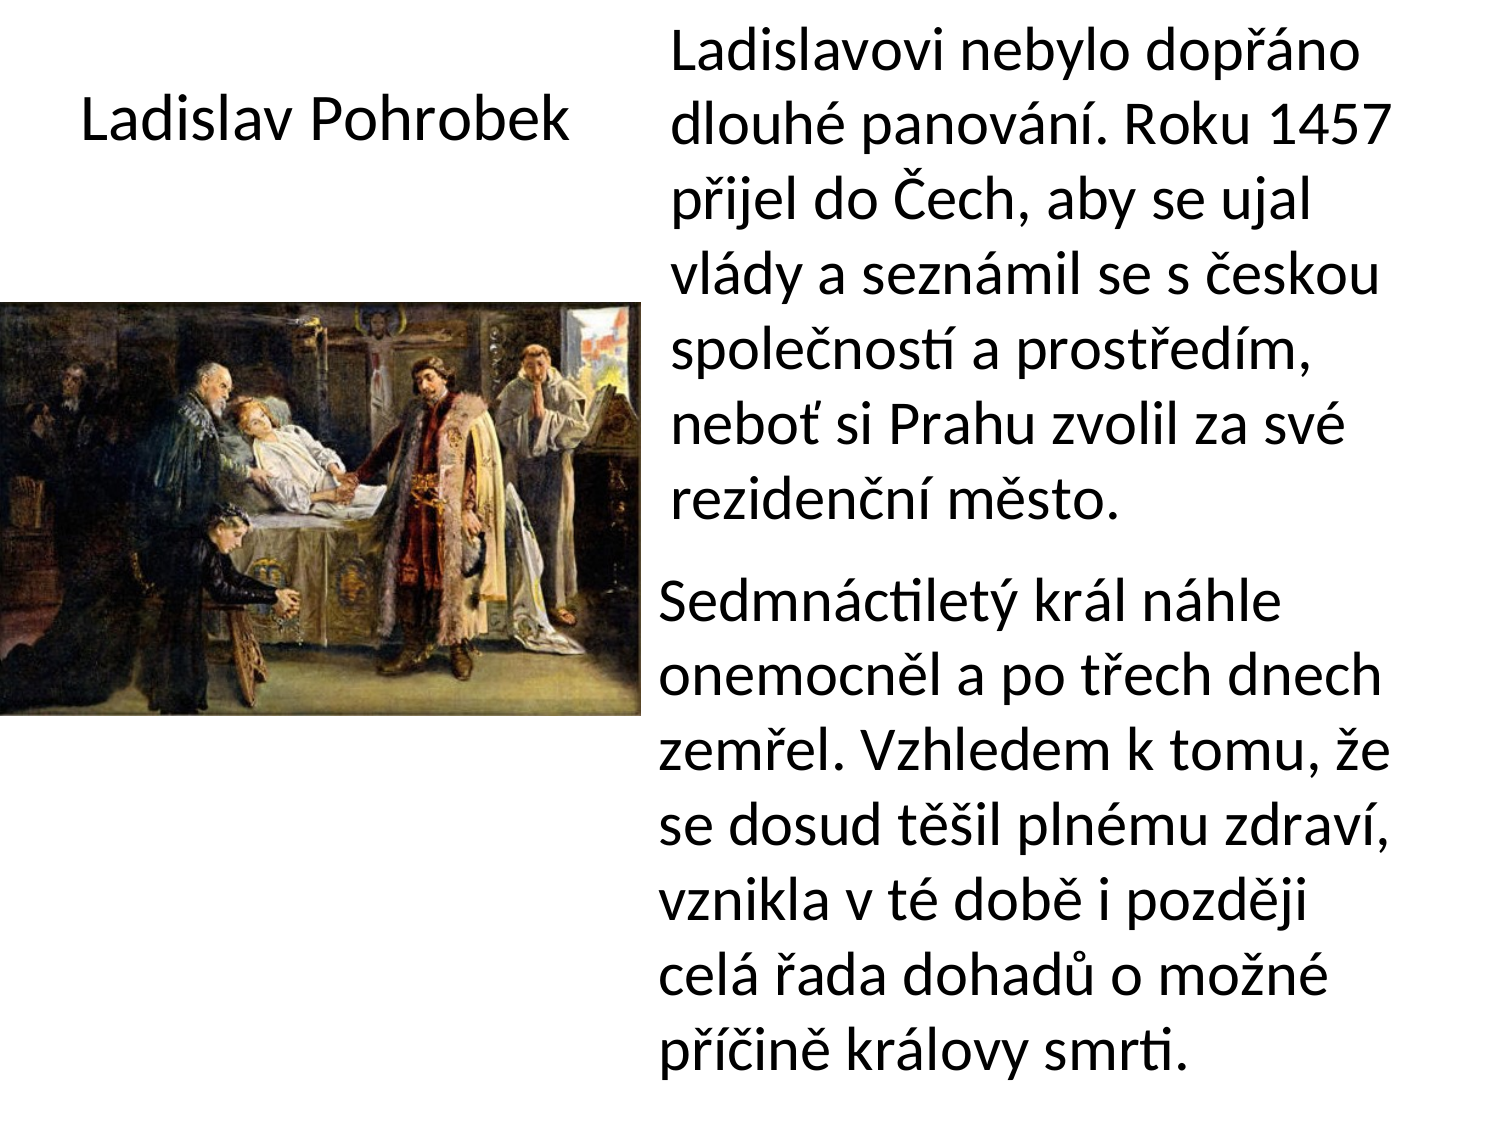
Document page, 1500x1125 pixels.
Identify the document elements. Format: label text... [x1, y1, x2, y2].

picture [0, 302, 641, 716]
text_box Sedmnáctiletý král náhle onemocněl a po třech dnech zemřel. Vzhledem k tomu, že se dosud těšil plnému zdraví, vznikla v té době i později celá řada dohadů o možné příčině královy smrti. [643, 550, 1436, 1091]
text_box Ladislav Pohrobek [65, 66, 587, 162]
text_box Ladislavovi nebylo dopřáno dlouhé panování. Roku 1457 přijel do Čech, aby se ujal vlády a seznámil se s českou společností a prostředím, neboť si Prahu zvolil za své rezidenční město. [655, 0, 1459, 540]
